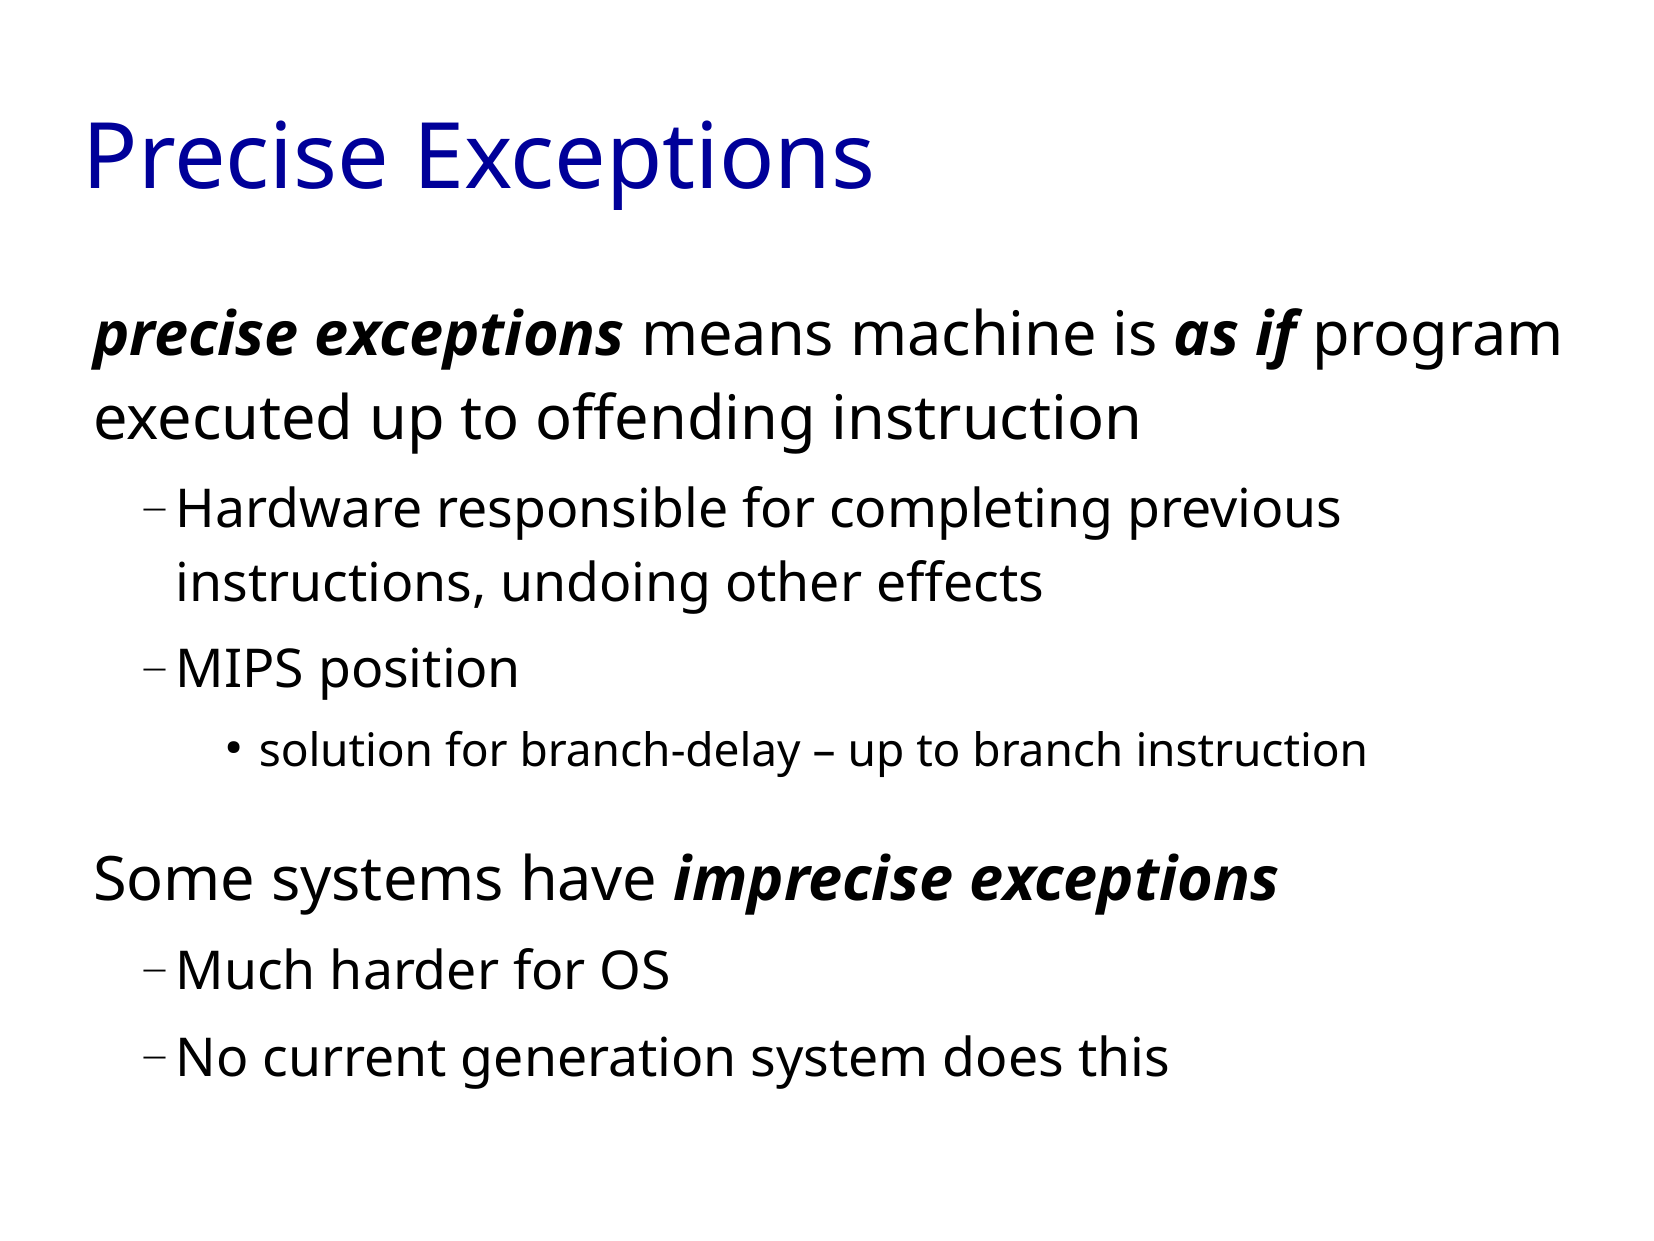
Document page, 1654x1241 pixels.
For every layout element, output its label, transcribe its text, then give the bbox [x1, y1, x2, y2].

title Precise Exceptions [82, 49, 1571, 257]
list precise exceptions means machine is as if program executed up to offending instruction Hardware responsible for completing previous instructions, undoing other effects MIPS position solution for branch-delay – up to branch instruction Some systems have imprecise exceptions Much harder for OS No current generation system does this [60, 290, 1571, 1096]
